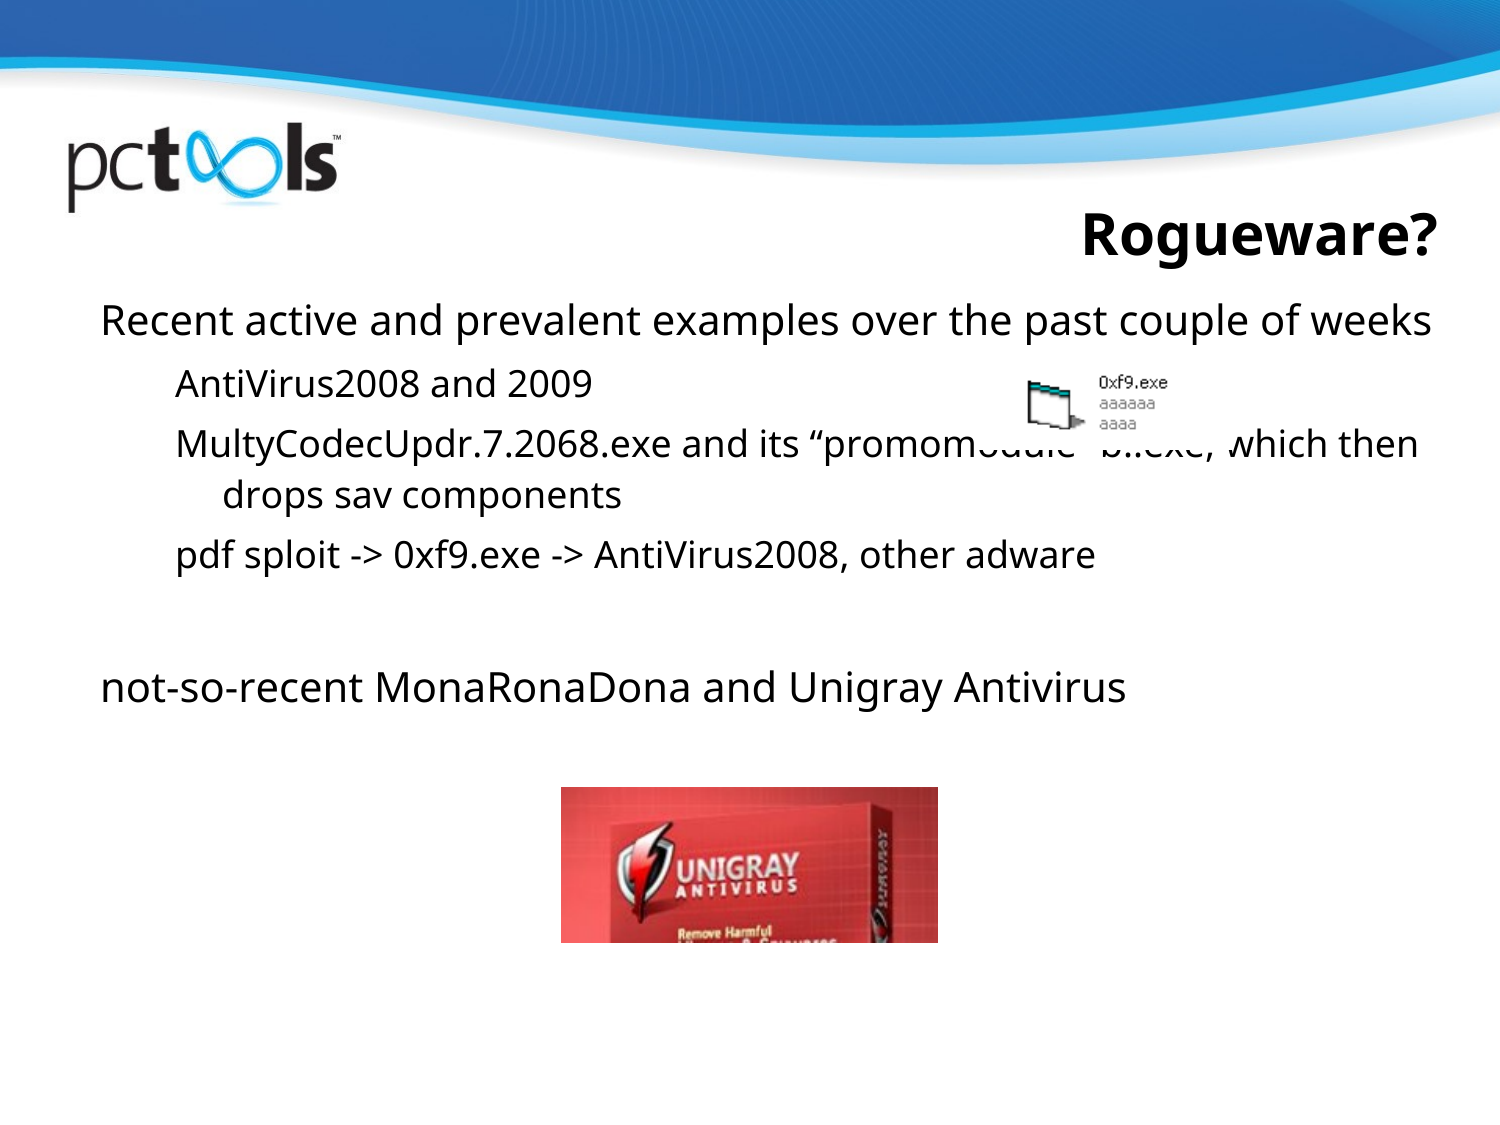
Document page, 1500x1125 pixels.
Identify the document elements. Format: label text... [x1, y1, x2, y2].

picture [561, 787, 938, 943]
picture [0, 0, 1500, 222]
picture [975, 348, 1233, 451]
list Recent active and prevalent examples over the past couple of weeks AntiVirus2008 and 2009 MultyCodecUpdr.7.2068.exe and its “promomodule” b..exe, which then drops sav components pdf sploit -> 0xf9.exe -> AntiVirus2008, other adware not-so-recent MonaRonaDona and Unigray Antivirus [100, 290, 1451, 1019]
title Rogueware? [88, 146, 1439, 319]
picture [194, 138, 207, 146]
